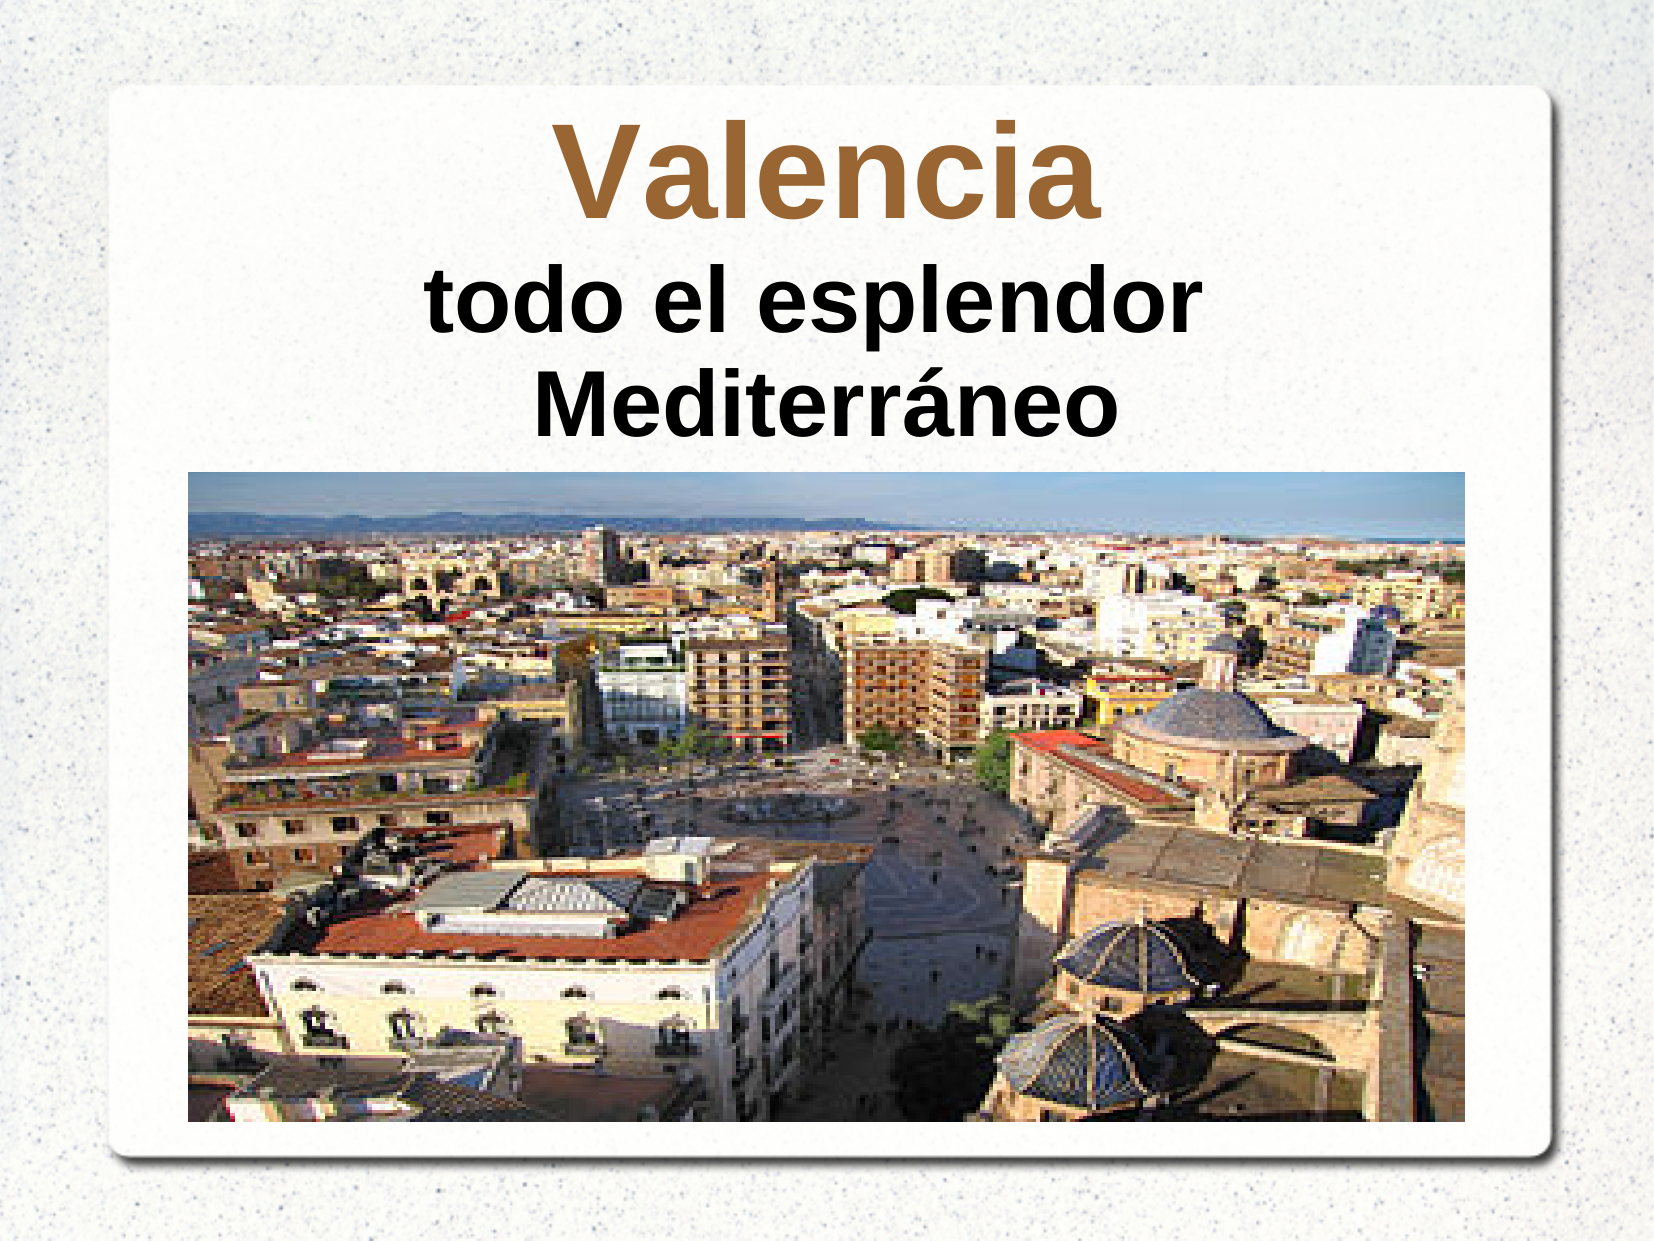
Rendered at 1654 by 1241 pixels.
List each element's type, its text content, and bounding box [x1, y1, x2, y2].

picture [0, 0, 1654, 1241]
title Valencia todo el esplendor Mediterráneo [118, 0, 1536, 457]
